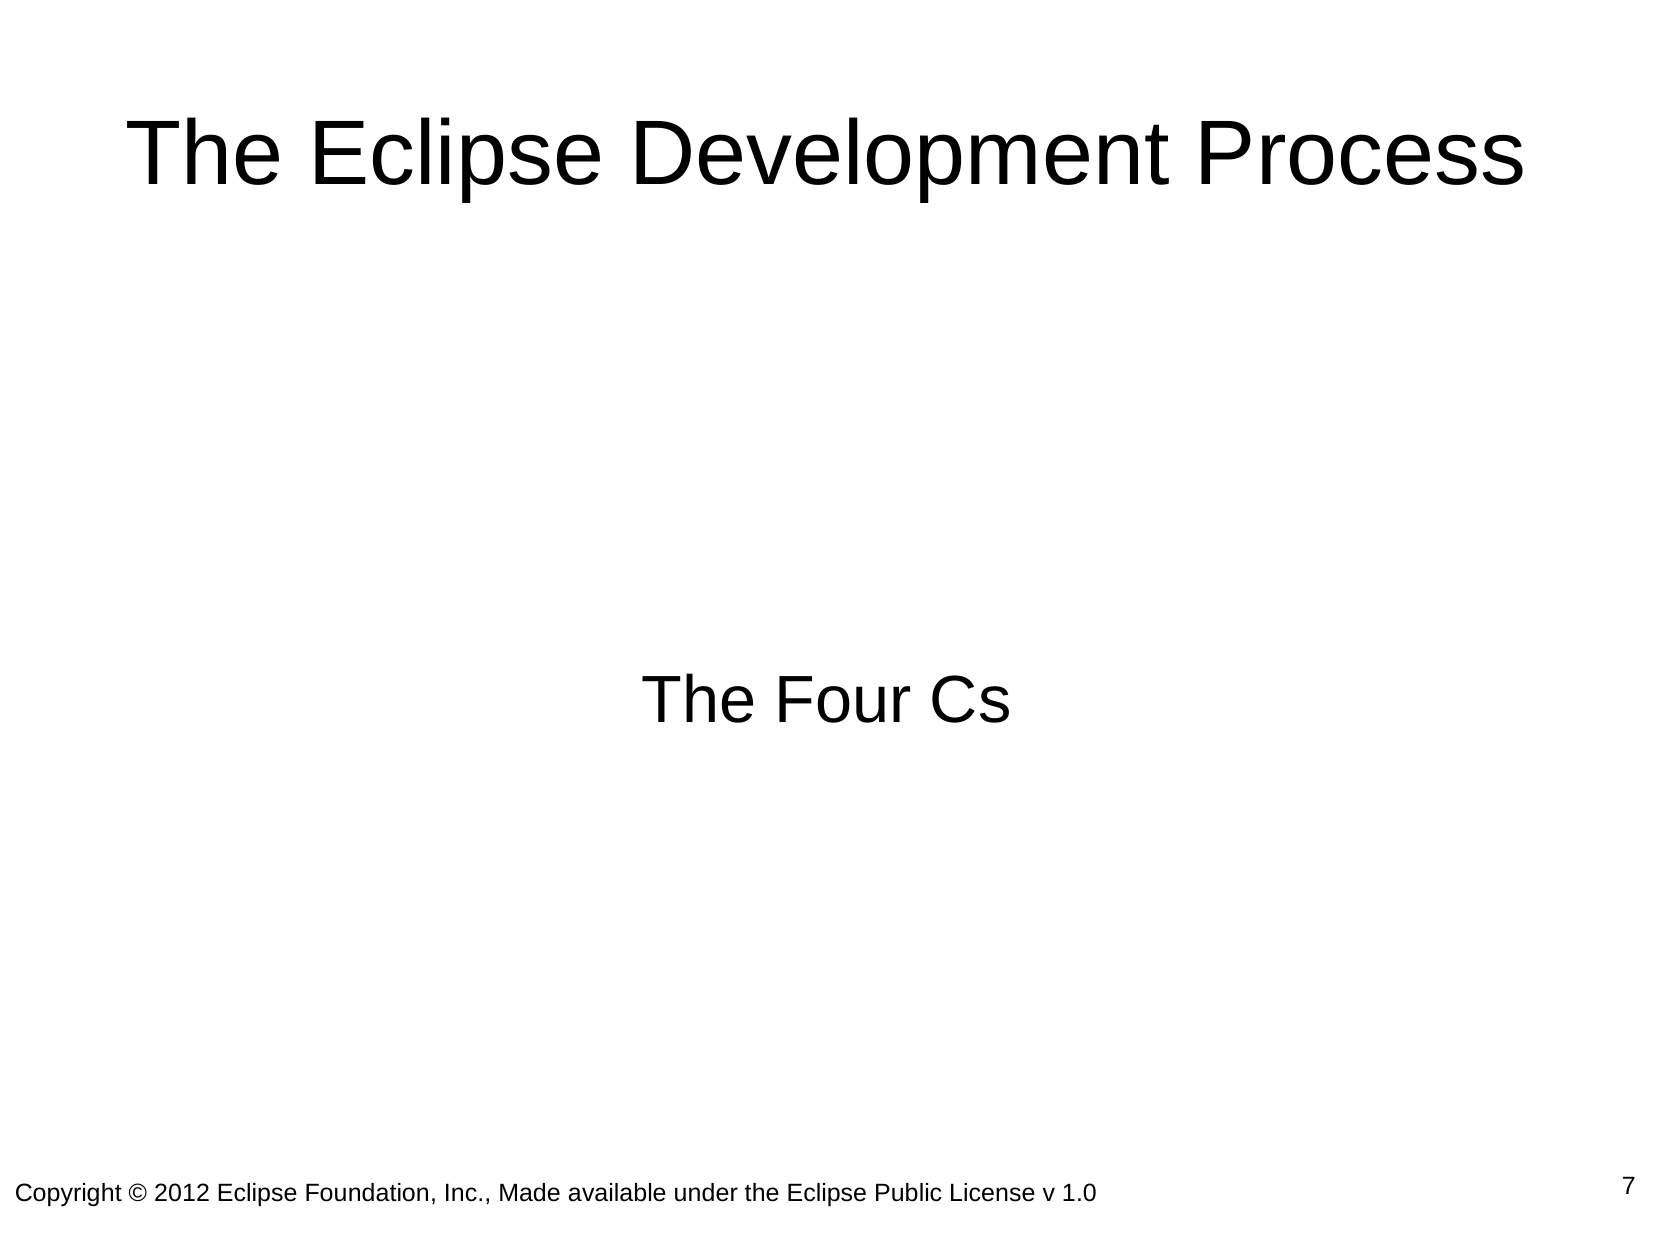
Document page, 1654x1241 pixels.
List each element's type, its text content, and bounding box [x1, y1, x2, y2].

title The Eclipse Development Process [82, 49, 1571, 257]
subtitle The Four Cs [82, 290, 1571, 1109]
